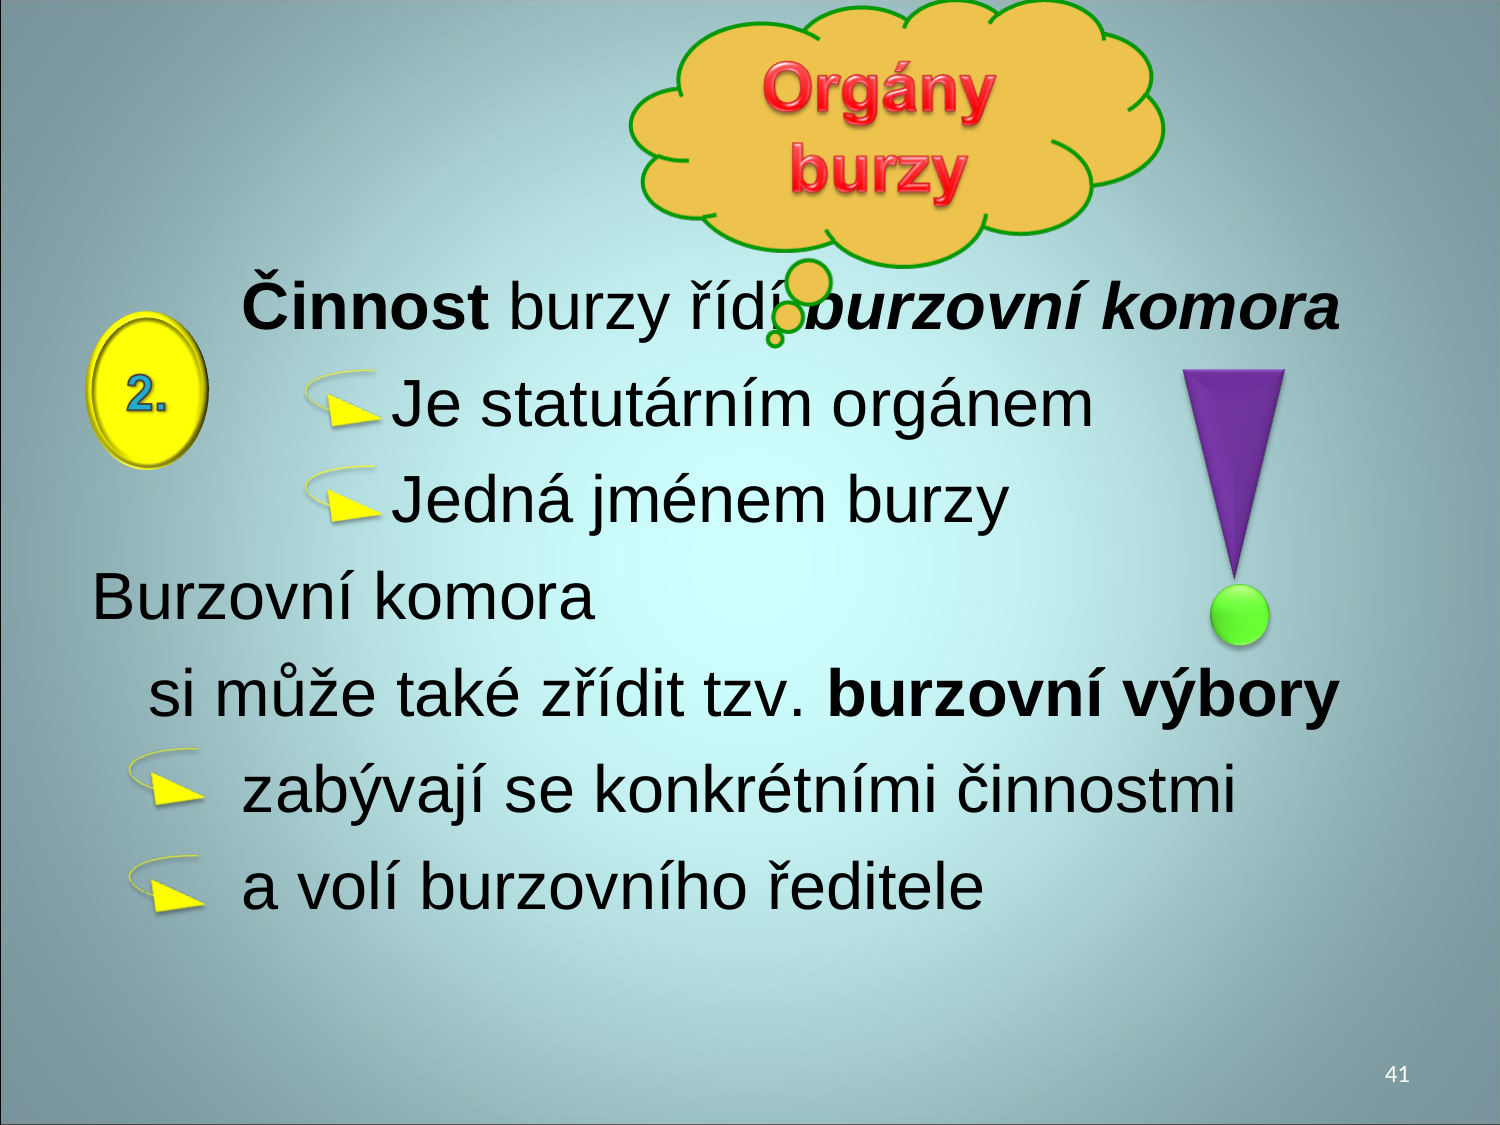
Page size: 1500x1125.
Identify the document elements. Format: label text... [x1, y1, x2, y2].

picture [0, 0, 1500, 1125]
list Činnost burzy řídí burzovní komora Je statutárním orgánem Jedná jménem burzy Burzovní komora si může také zřídit tzv. burzovní výbory zabývají se konkrétními činnostmi a volí burzovního ředitele [76, 255, 1427, 1124]
text_box <číslo> [1074, 1042, 1426, 1103]
